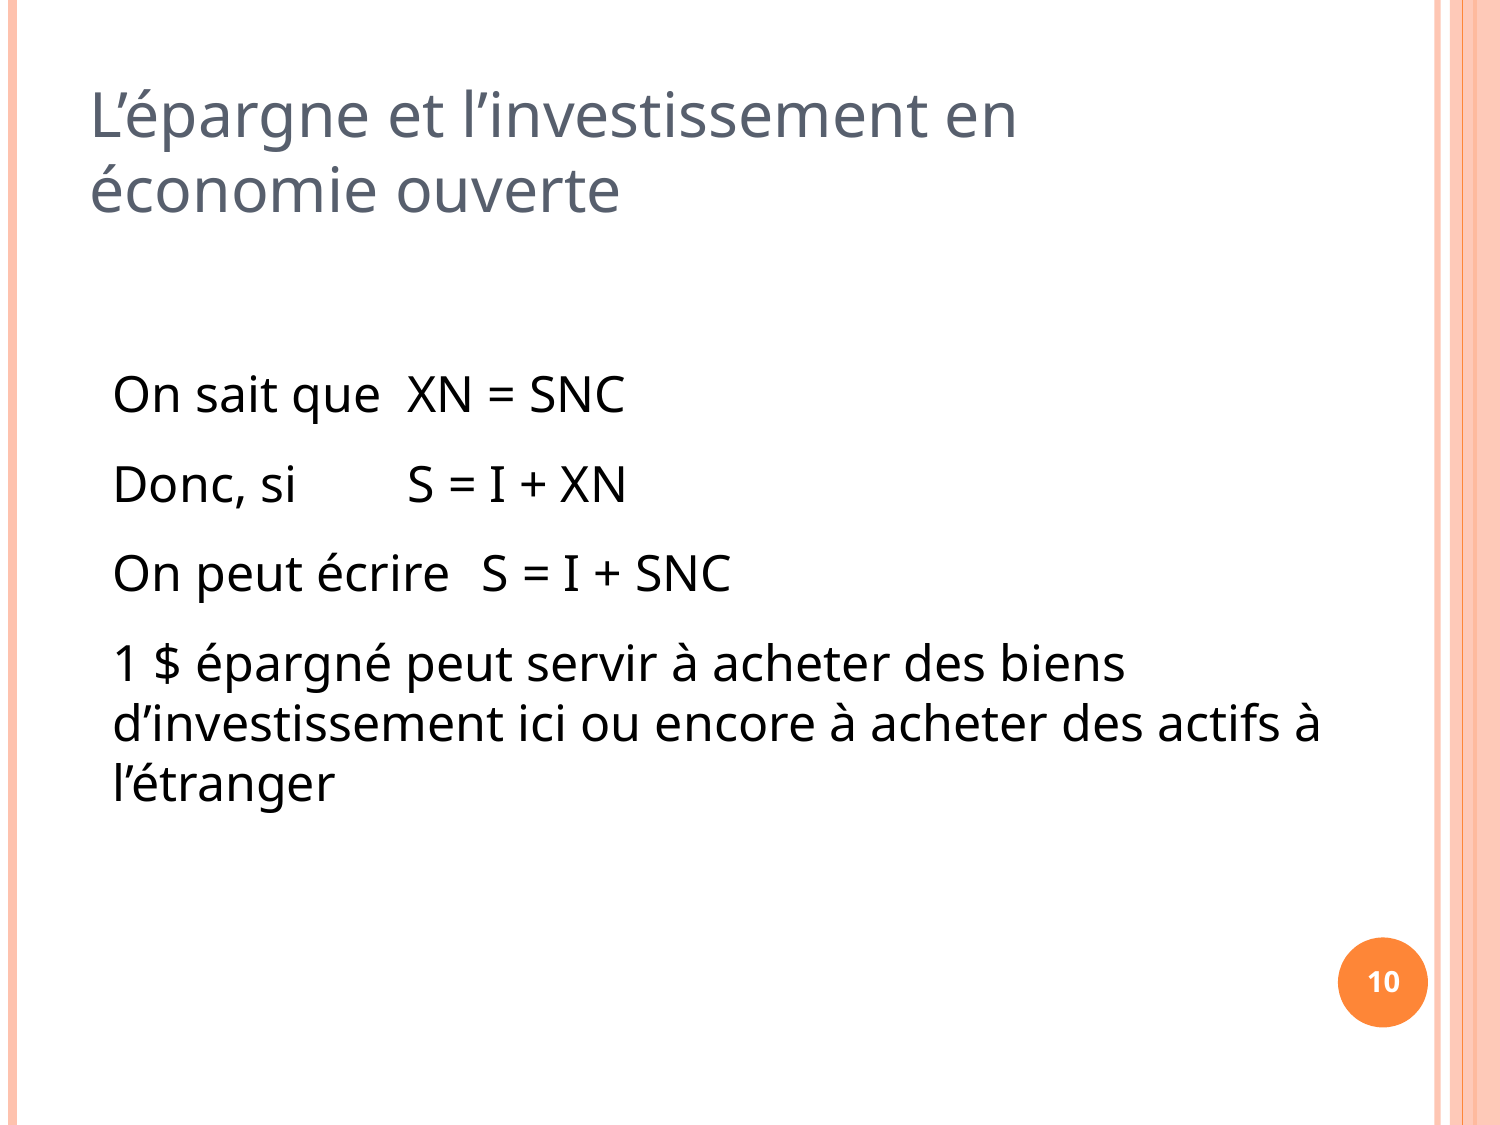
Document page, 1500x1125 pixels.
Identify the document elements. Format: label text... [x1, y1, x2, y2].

slide_number <numéro> [1333, 940, 1434, 1027]
list On sait que XN = SNC Donc, si S = I + XN On peut écrire S = I + SNC 1 $ épargné peut servir à acheter des biens d’investissement ici ou encore à acheter des actifs à l’étranger [112, 362, 1388, 1000]
title L’épargne et l’investissement en économie ouverte [75, 45, 1300, 233]
